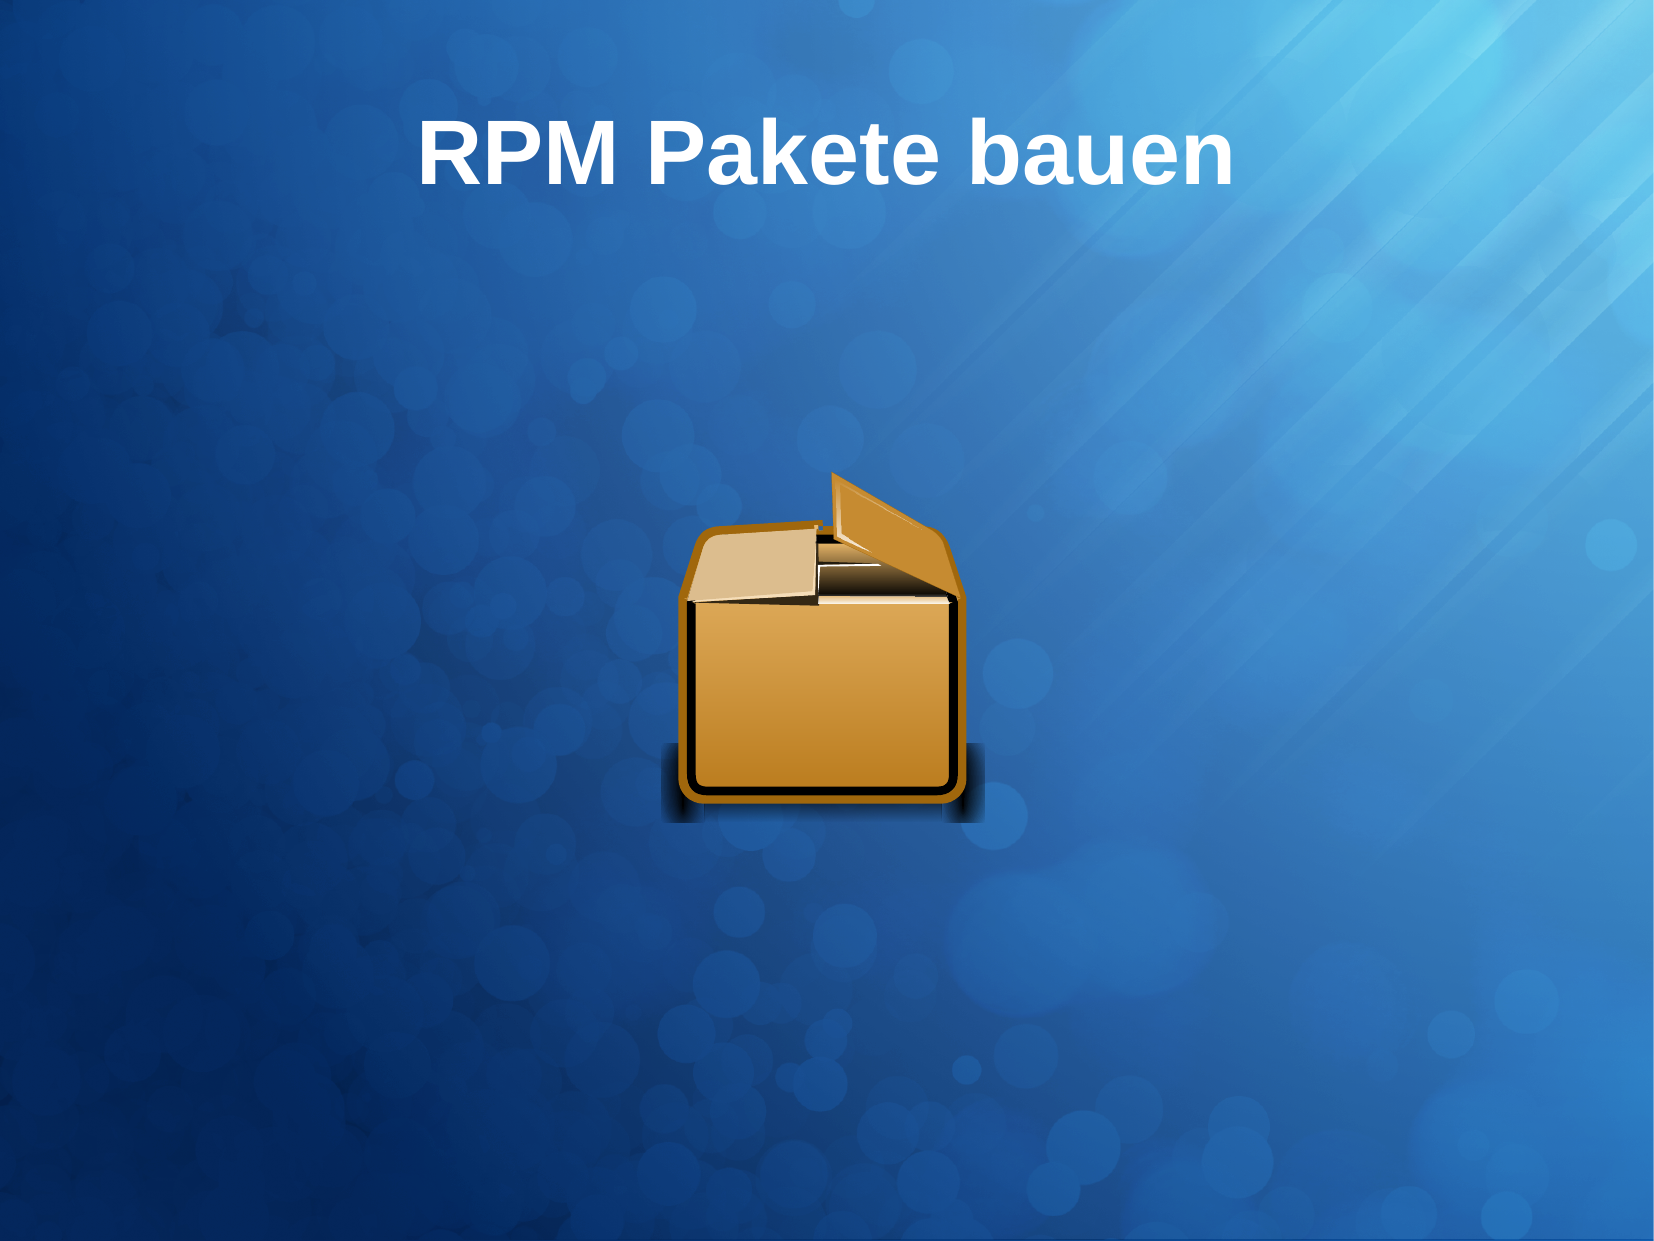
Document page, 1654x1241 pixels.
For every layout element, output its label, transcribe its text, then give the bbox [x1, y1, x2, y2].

subtitle [82, 290, 1571, 1109]
picture [0, 0, 1654, 1241]
title RPM Pakete bauen [82, 49, 1571, 257]
